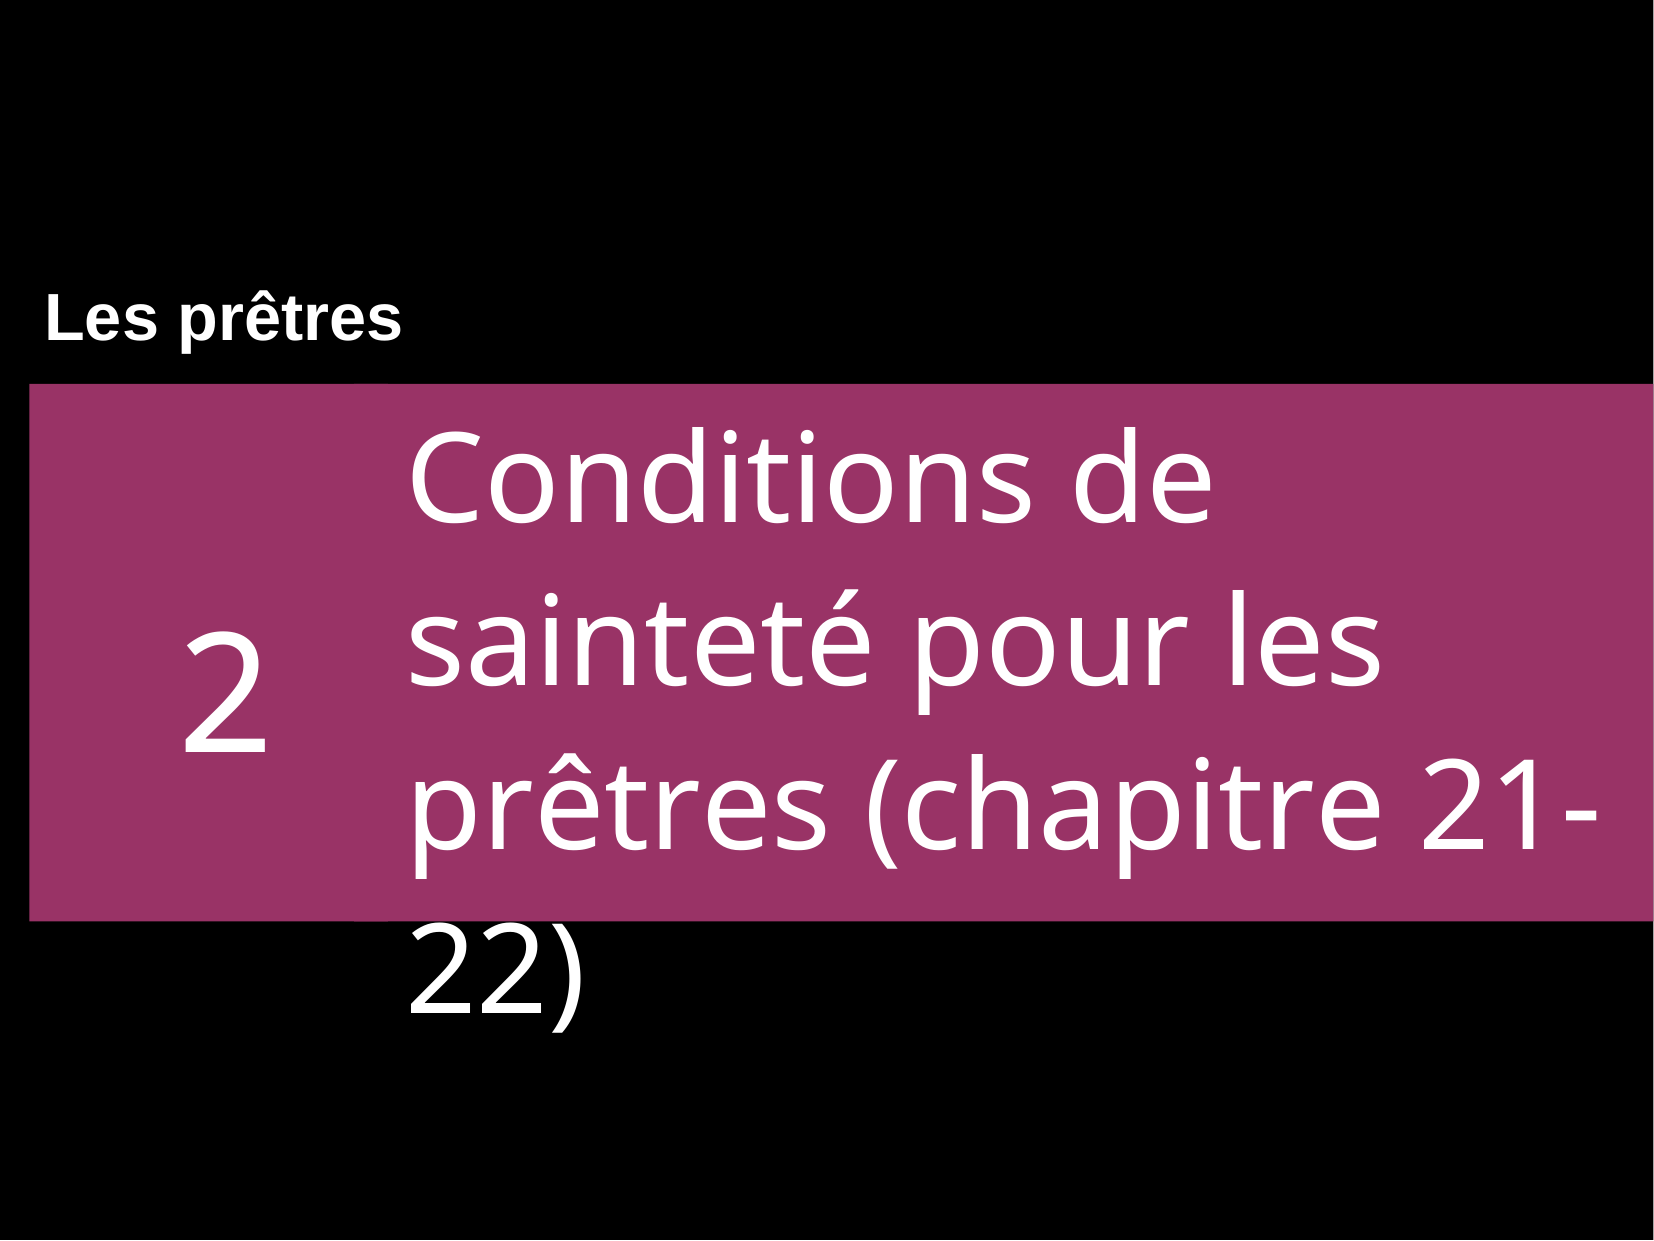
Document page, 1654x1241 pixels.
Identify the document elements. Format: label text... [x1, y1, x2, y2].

text_box [29, 383, 354, 922]
text_box Les prêtres [29, 272, 1654, 363]
text_box 2 [159, 566, 300, 810]
text_box Conditions de sainteté pour les prêtres (chapitre 21-22) [354, 383, 1654, 922]
